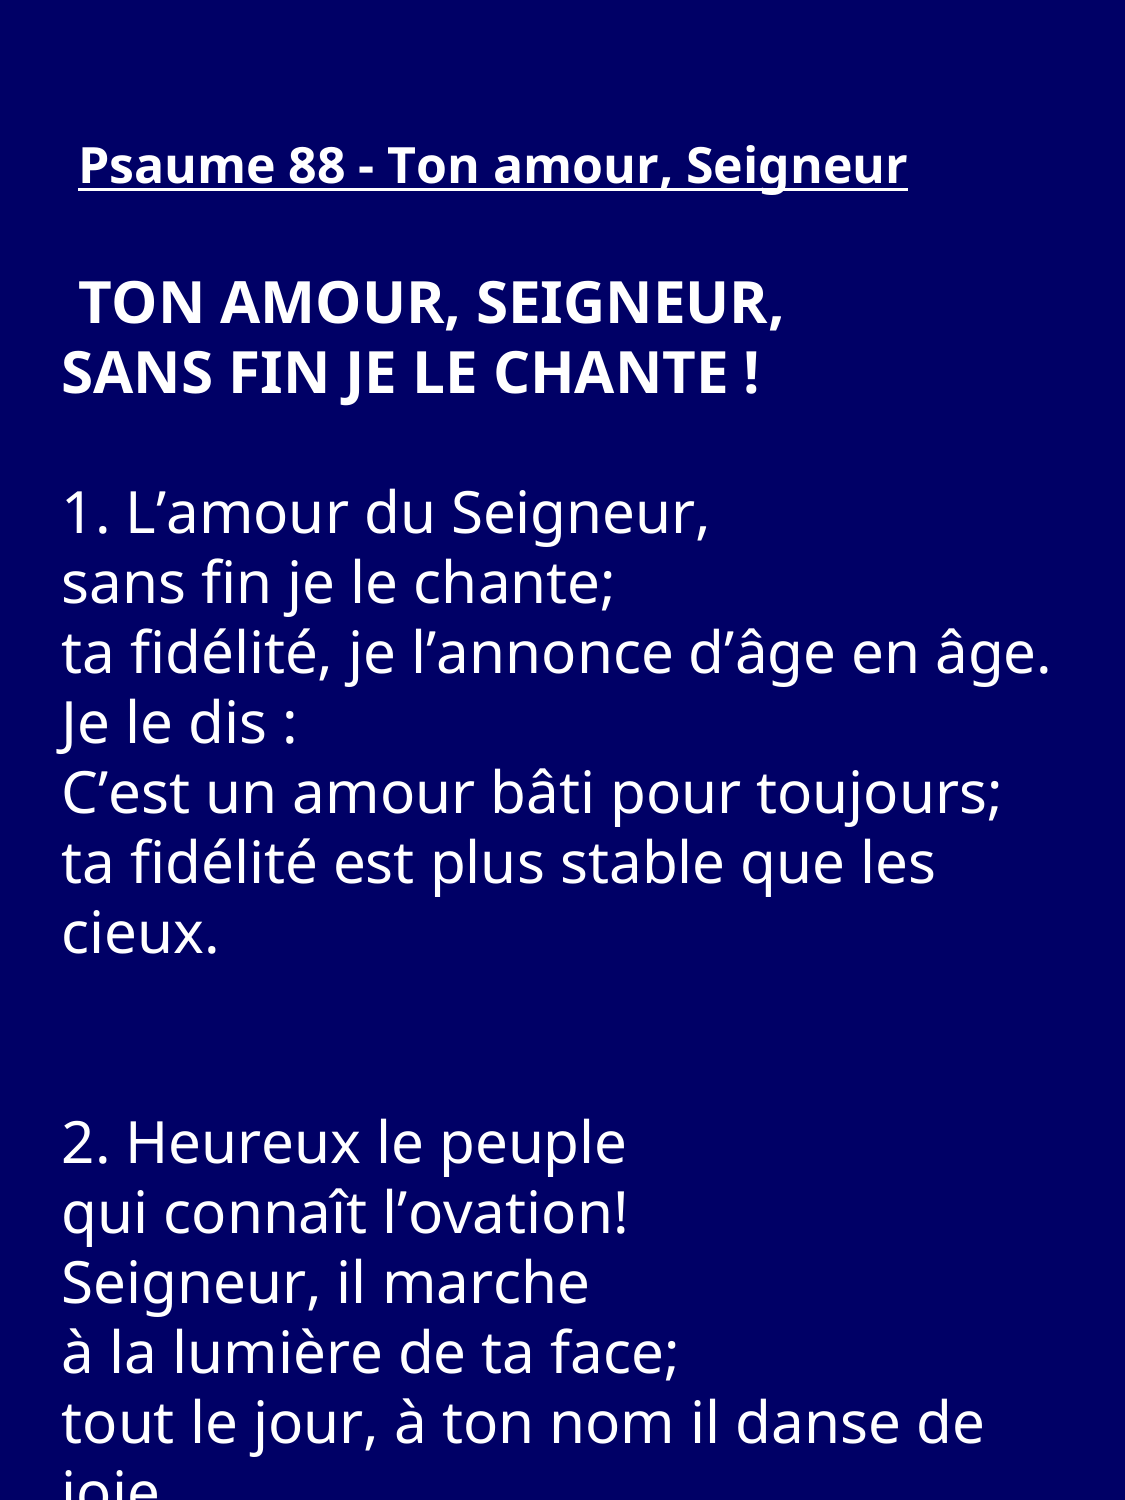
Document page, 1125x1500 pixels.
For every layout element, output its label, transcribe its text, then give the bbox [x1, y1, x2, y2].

text_box Psaume 88 - Ton amour, Seigneur TON AMOUR, SEIGNEUR, SANS FIN JE LE CHANTE ! 1. L’amour du Seigneur, sans fin je le chante; ta fidélité, je l’annonce d’âge en âge. Je le dis : C’est un amour bâti pour toujours; ta fidélité est plus stable que les cieux. 2. Heureux le peuple qui connaît l’ovation! Seigneur, il marche à la lumière de ta face; tout le jour, à ton nom il danse de joie, fier de ton juste pouvoir. [47, 118, 1087, 1462]
